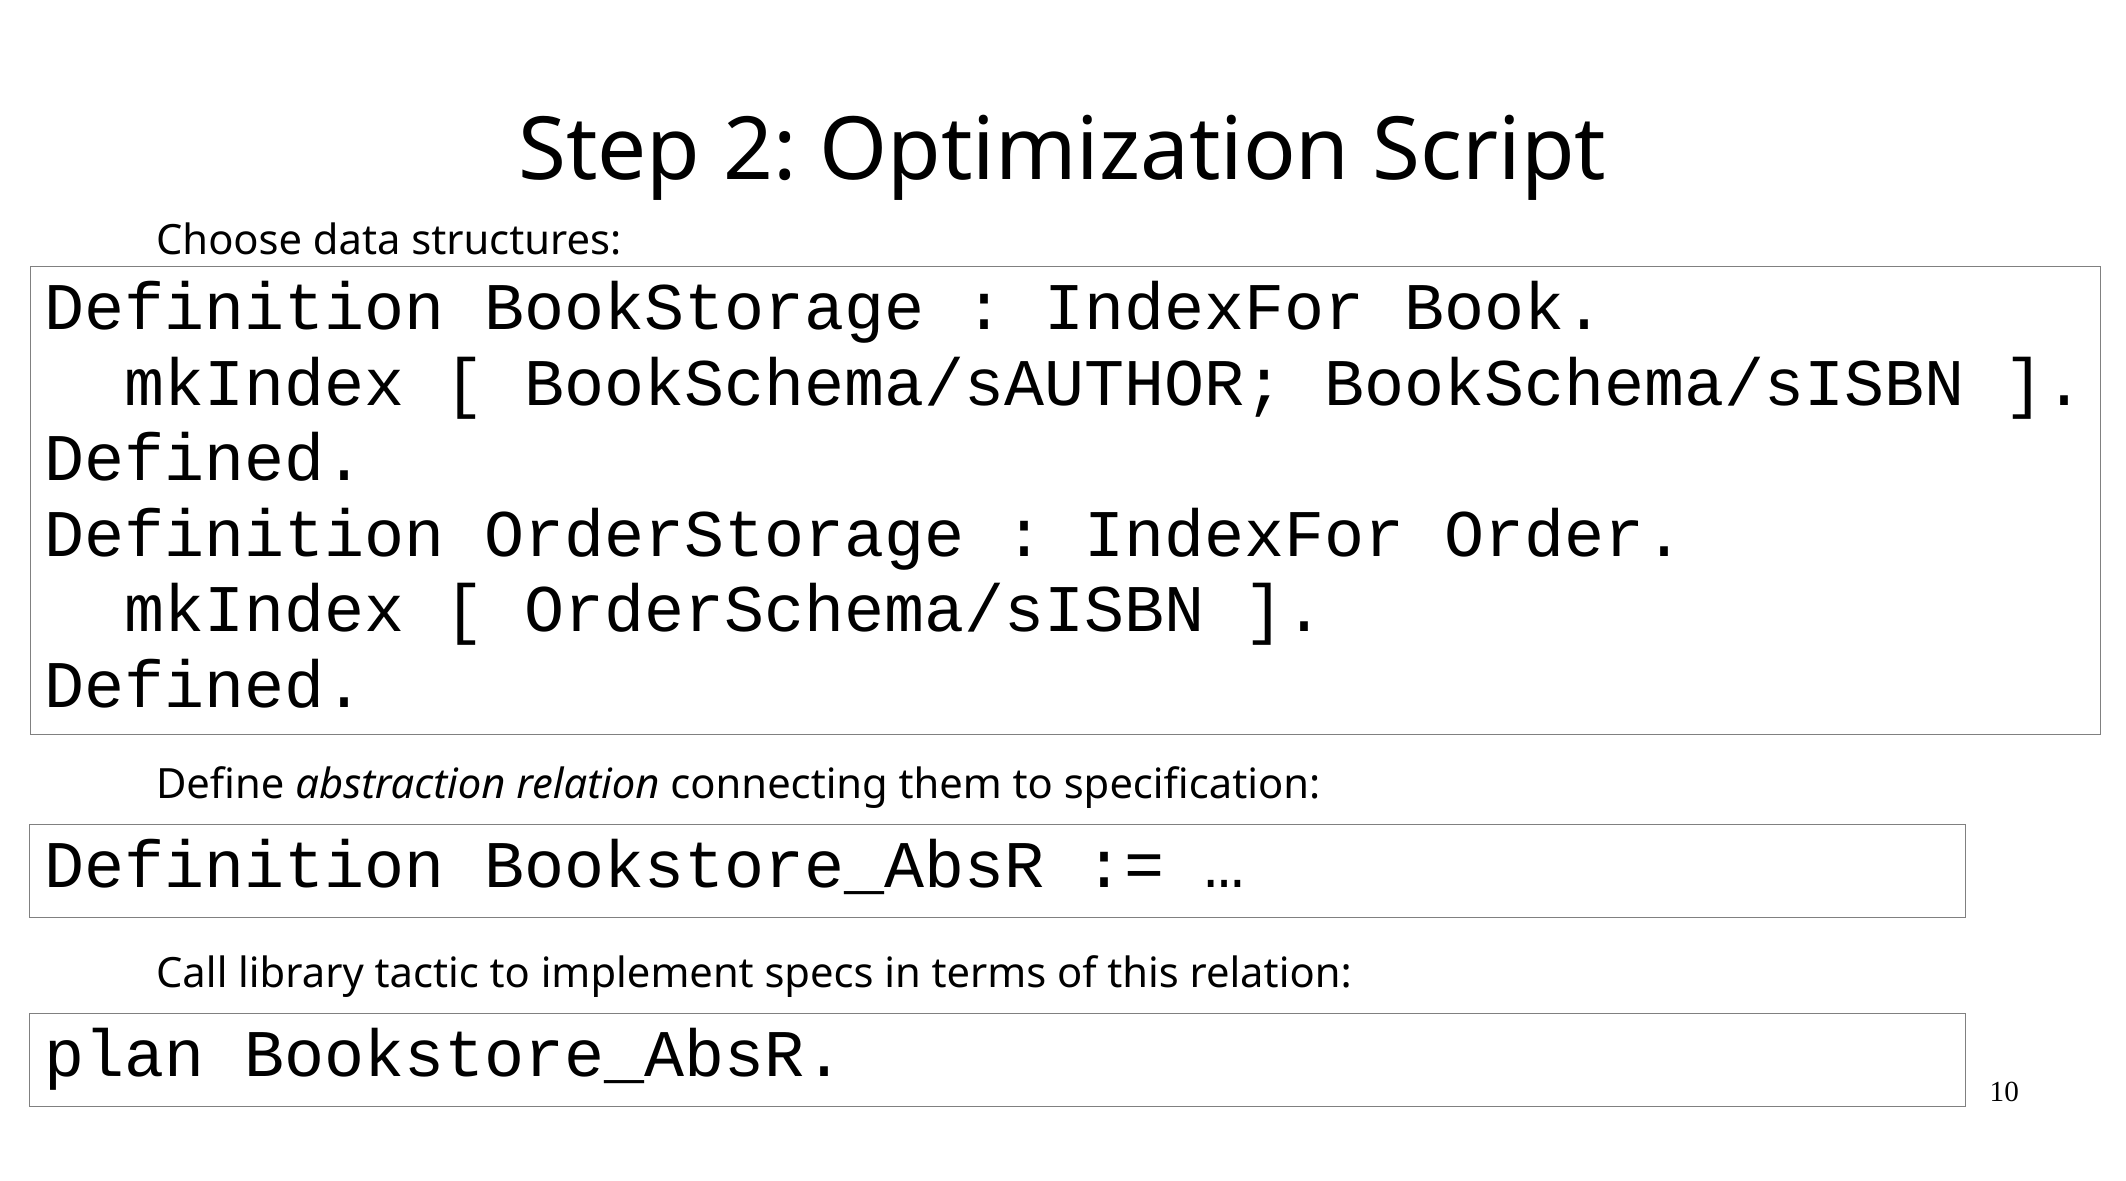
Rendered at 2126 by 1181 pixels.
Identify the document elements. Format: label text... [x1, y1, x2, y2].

title Step 2: Optimization Script [106, 47, 2020, 245]
text_box Choose data structures: [141, 202, 1942, 267]
text_box Define abstraction relation connecting them to specification: [141, 746, 1942, 811]
text_box plan Bookstore_AbsR. [29, 1013, 1966, 1107]
text_box Call library tactic to implement specs in terms of this relation: [141, 935, 1942, 999]
text_box Definition BookStorage : IndexFor Book. mkIndex [ BookSchema/sAUTHOR; BookSchema/sISBN ]. Defined. Definition OrderStorage : IndexFor Order. mkIndex [ OrderSchema/sISBN ]. Defined. [30, 266, 2101, 735]
text_box Definition Bookstore_AbsR := … [29, 824, 1966, 918]
